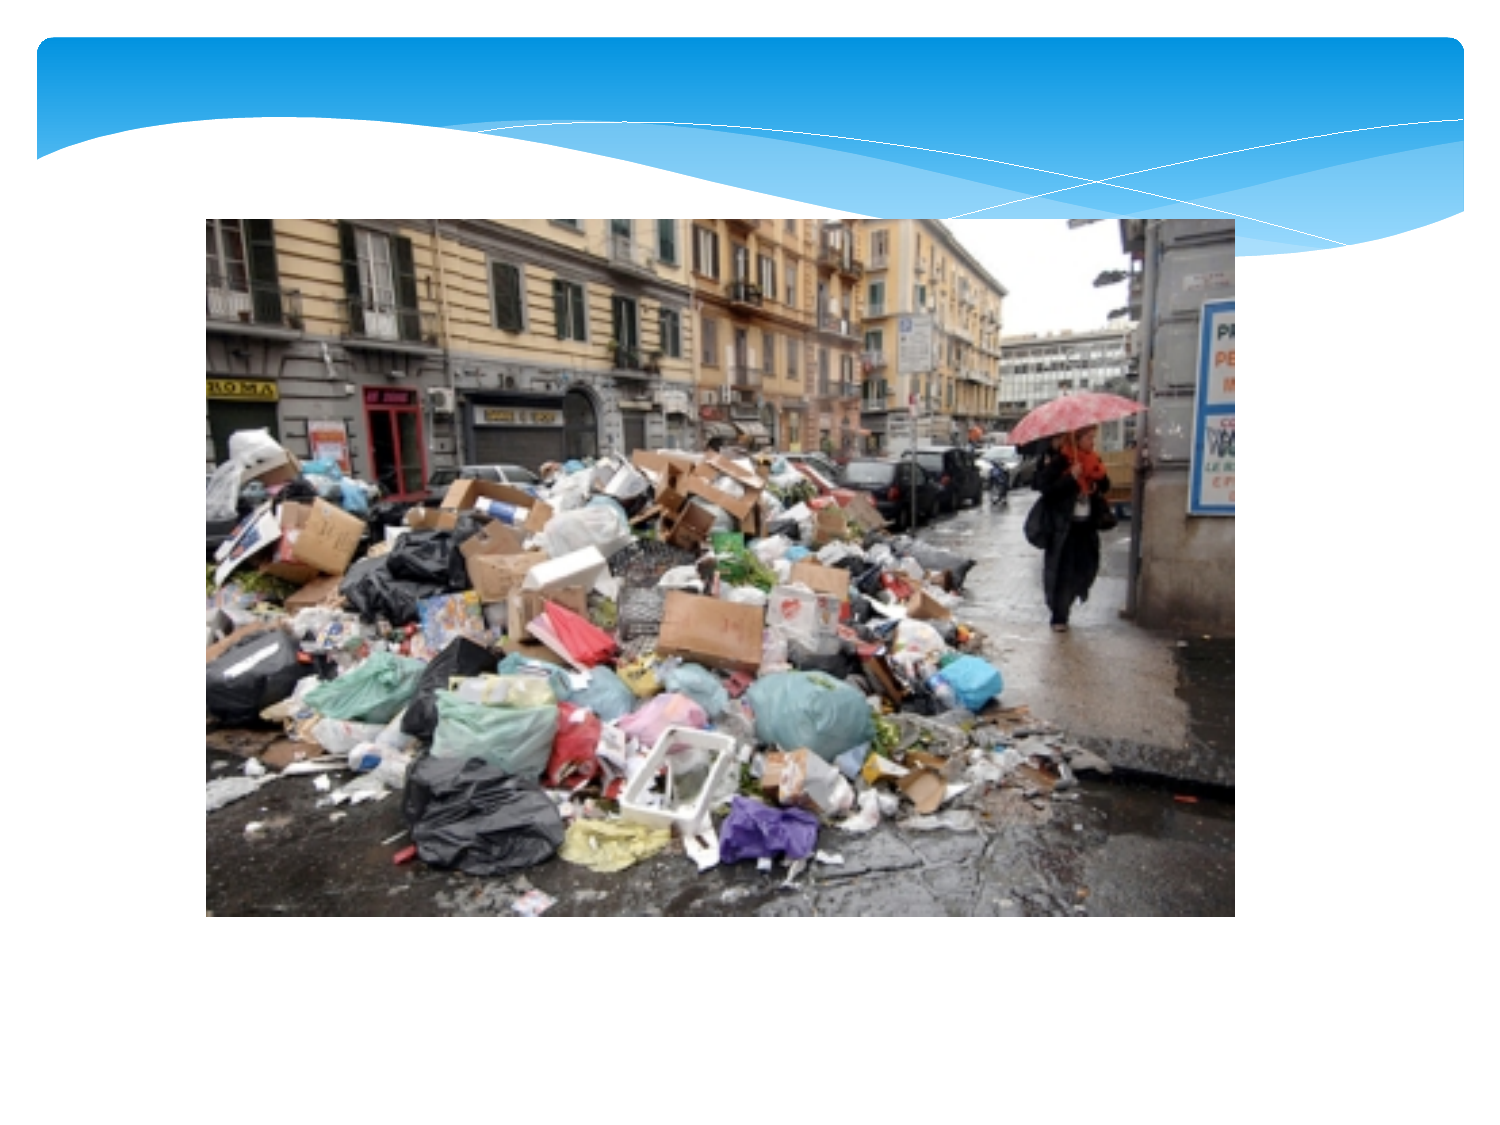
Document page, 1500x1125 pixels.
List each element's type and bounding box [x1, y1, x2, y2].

picture [206, 219, 1235, 917]
